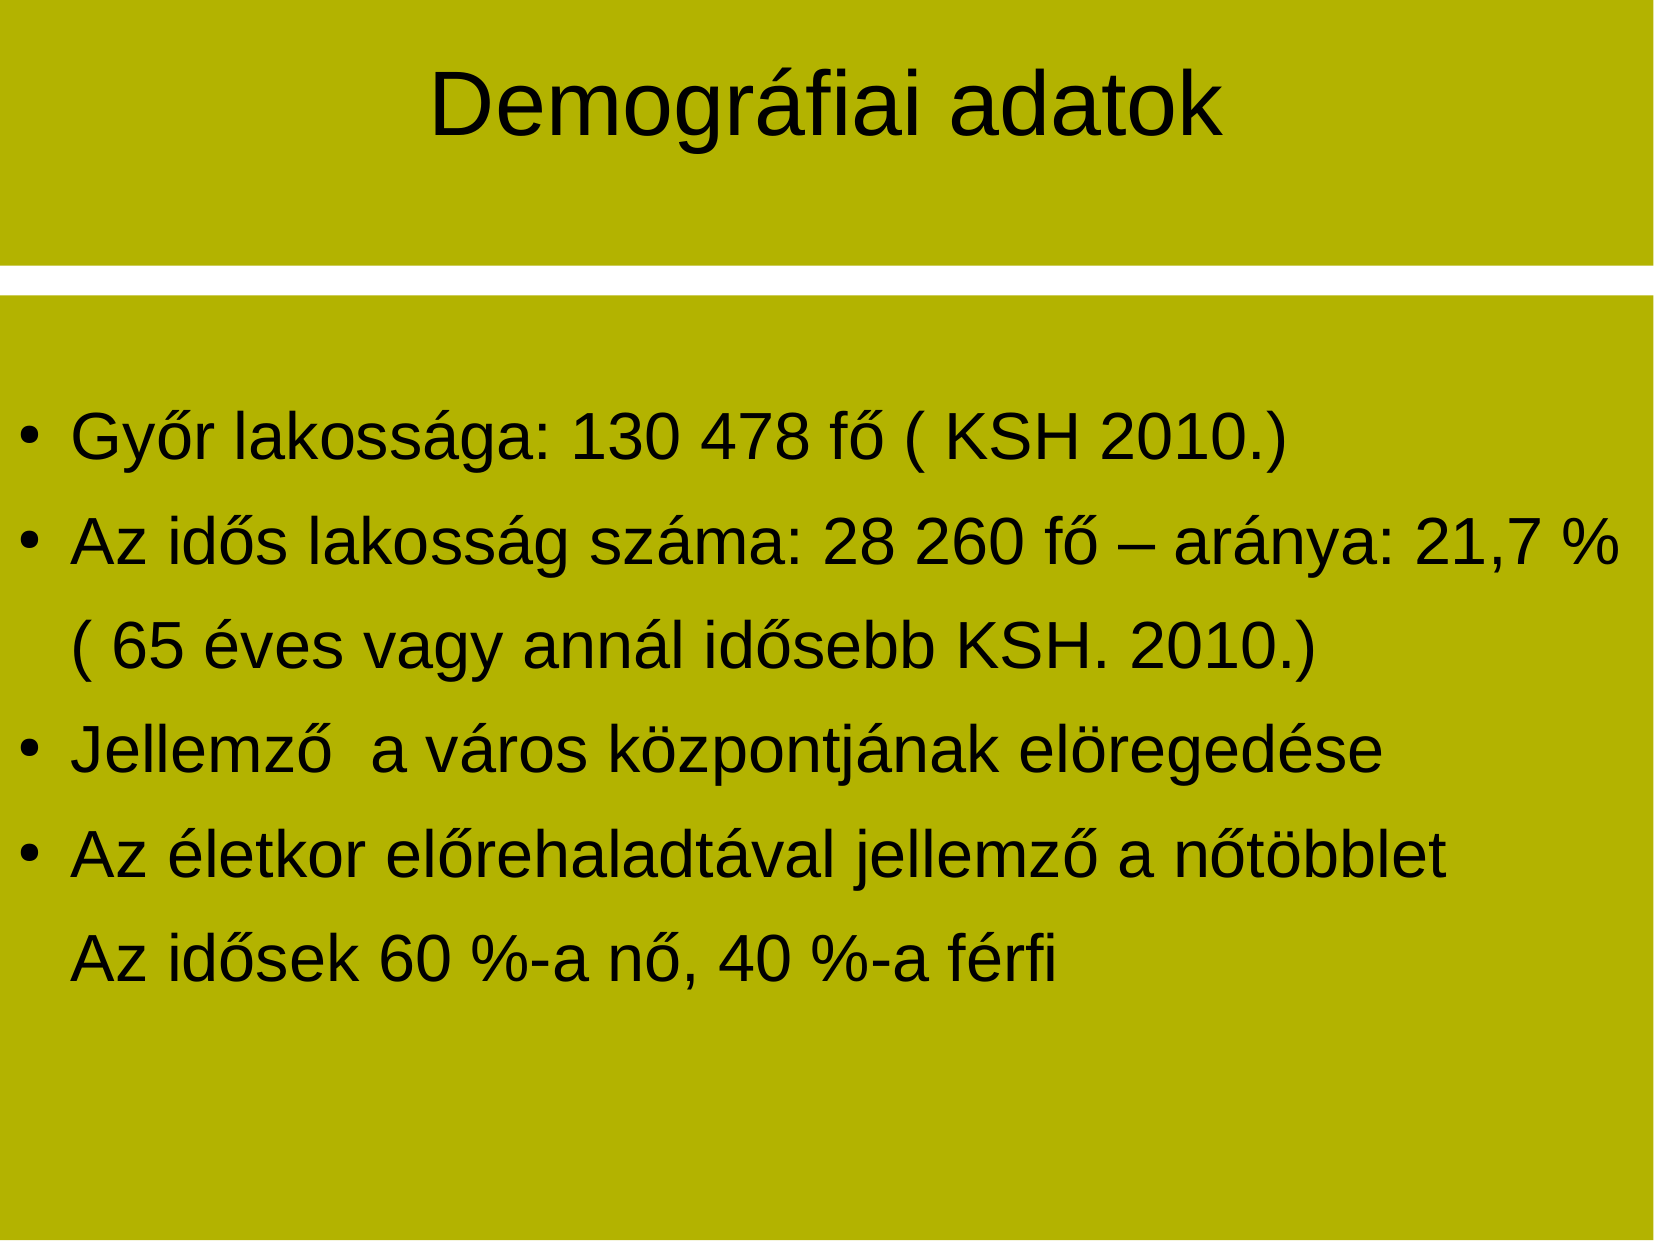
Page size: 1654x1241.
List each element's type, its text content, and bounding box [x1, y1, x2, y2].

title Demográfiai adatok [0, 0, 1654, 266]
list Győr lakossága: 130 478 fő ( KSH 2010.) Az idős lakosság száma: 28 260 fő – aránya: 21,7 % ( 65 éves vagy annál idősebb KSH. 2010.) Jellemző a város központjának elöregedése Az életkor előrehaladtával jellemző a nőtöbblet Az idősek 60 %-a nő, 40 %-a férfi [0, 295, 1654, 1241]
